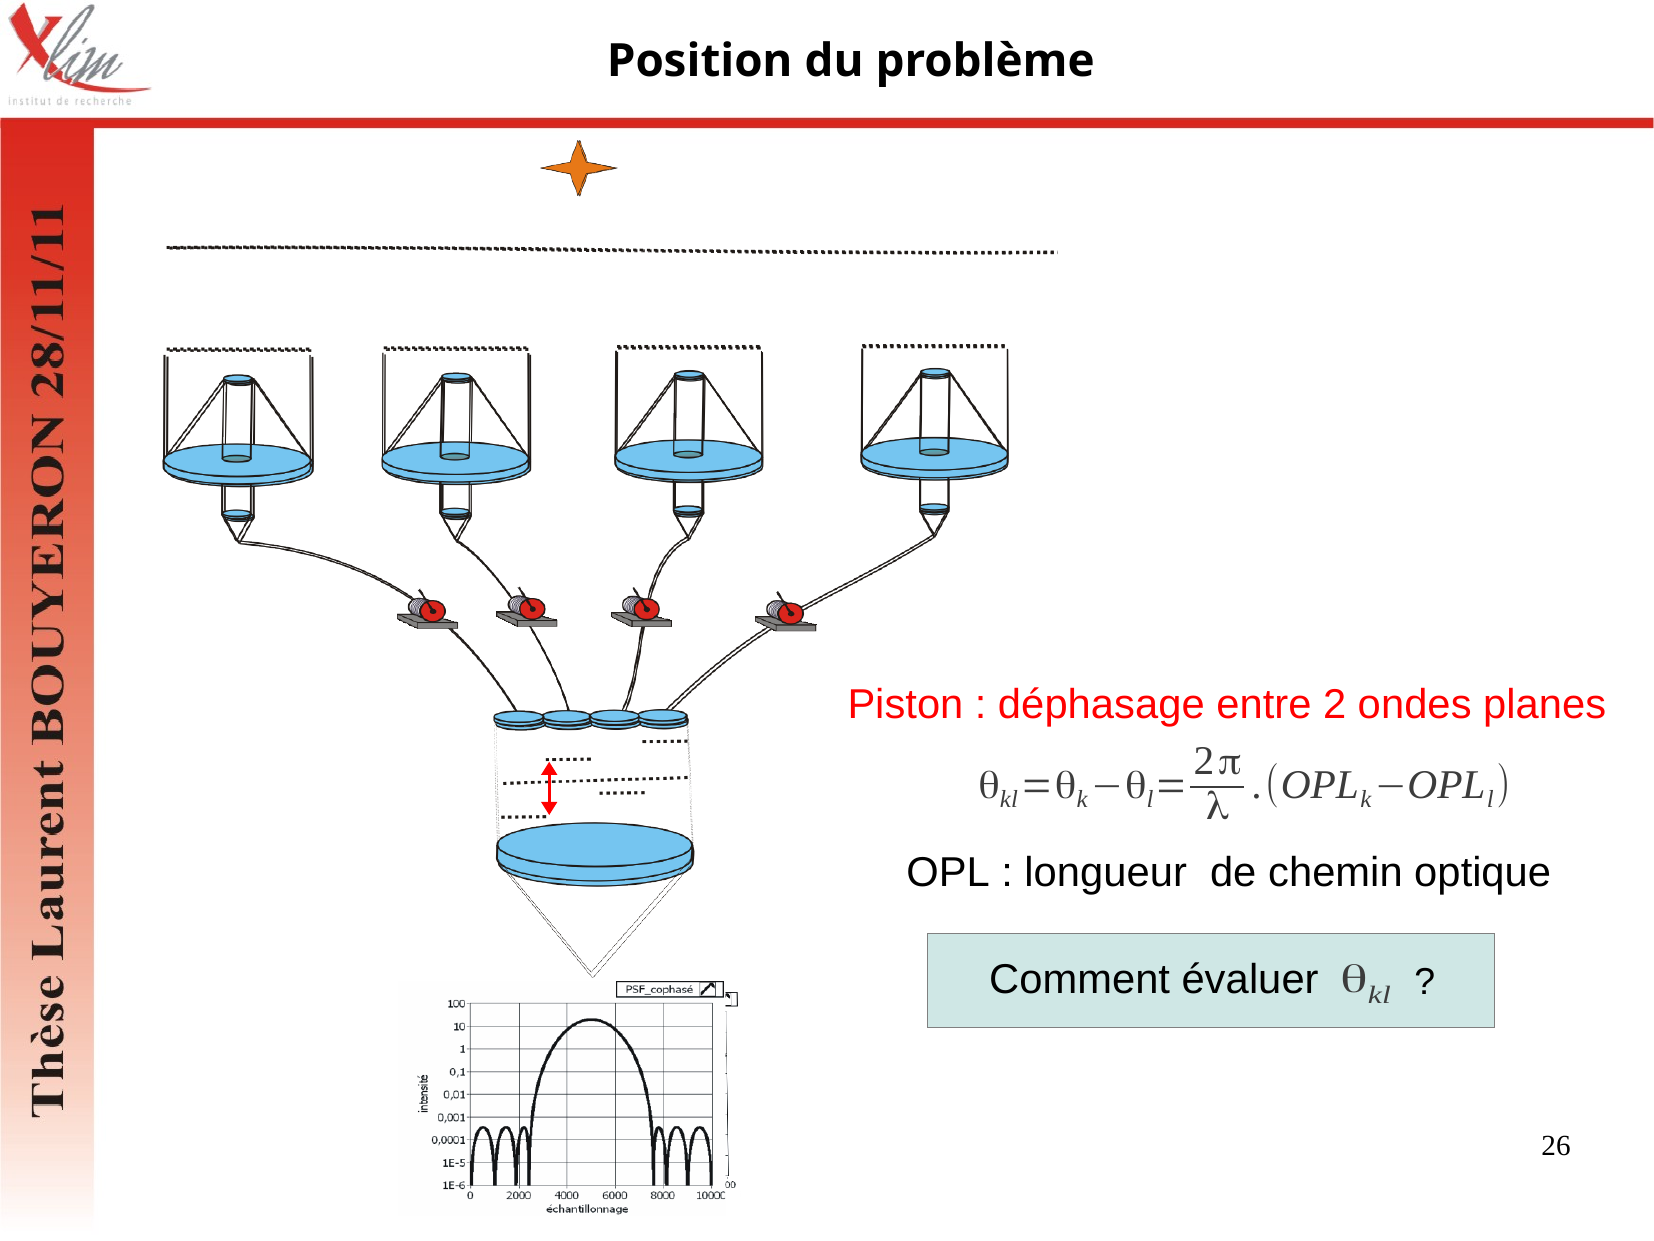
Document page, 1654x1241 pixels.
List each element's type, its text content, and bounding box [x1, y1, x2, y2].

chart [1332, 962, 1399, 1008]
chart [972, 738, 1516, 823]
text_box Position du problème [366, 29, 1335, 94]
text_box ? [1399, 953, 1464, 1010]
text_box [1058, 933, 1495, 1028]
picture [0, 0, 1654, 1241]
text_box Piston : déphasage entre 2 ondes planes [832, 673, 1654, 735]
text_box OPL : longueur de chemin optique [891, 840, 1565, 903]
text_box Comment évaluer [938, 948, 1452, 1010]
